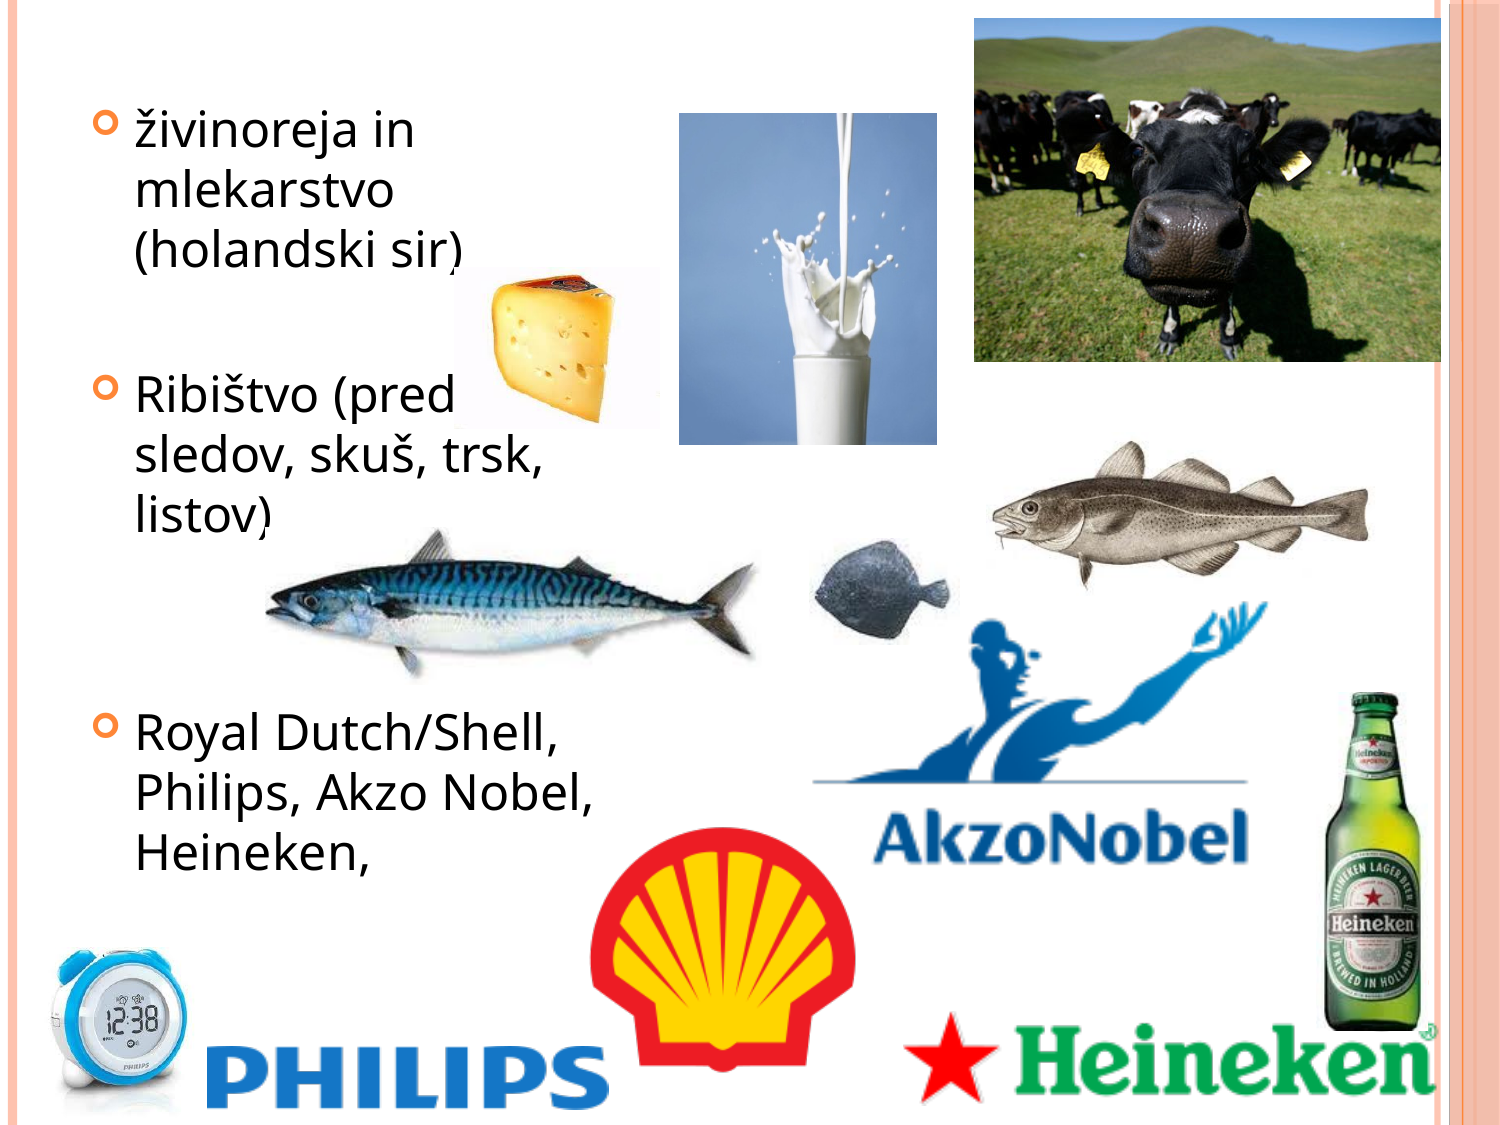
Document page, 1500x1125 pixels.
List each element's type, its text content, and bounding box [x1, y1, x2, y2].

picture [454, 267, 660, 429]
picture [903, 692, 1441, 1106]
picture [29, 432, 1376, 1125]
list živinoreja in mlekarstvo (holandski sir) Ribištvo (predvsem sledov, skuš, trsk, listov) Royal Dutch/Shell, Philips, Akzo Nobel, Heineken, [75, 90, 656, 1046]
picture [265, 527, 762, 685]
picture [974, 18, 1441, 362]
picture [679, 113, 937, 445]
